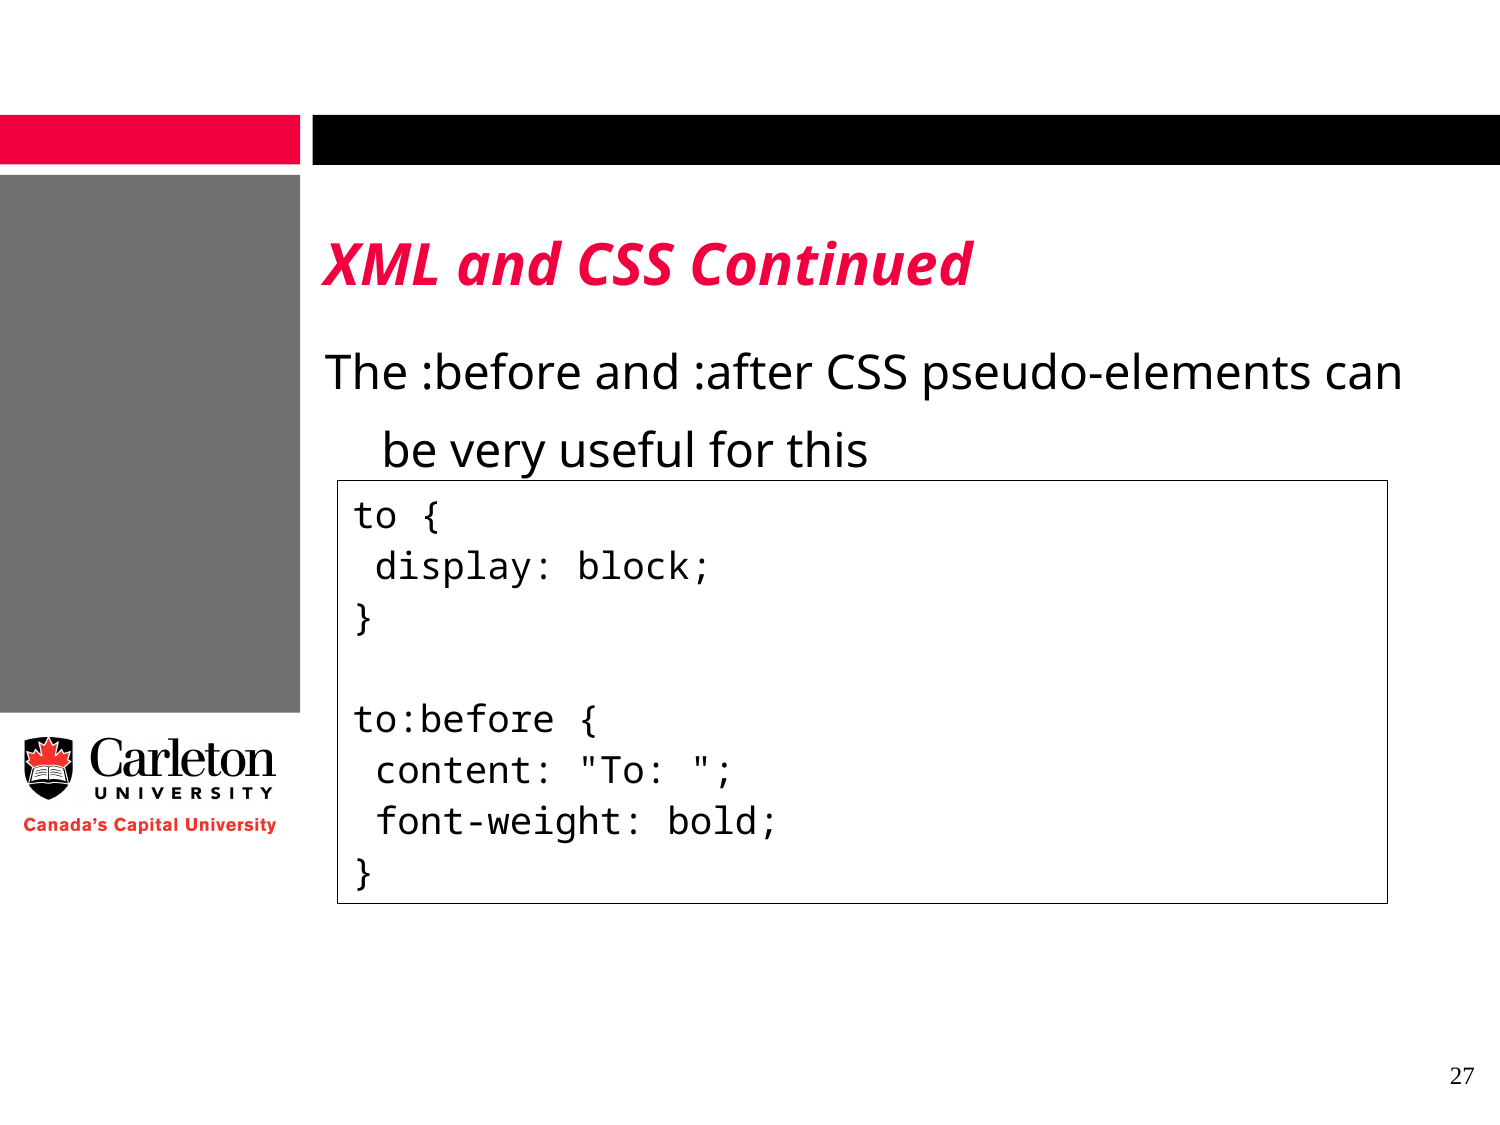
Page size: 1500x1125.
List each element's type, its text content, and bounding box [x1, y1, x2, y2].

title XML and CSS Continued [324, 194, 1450, 324]
picture [24, 737, 276, 834]
list The :before and :after CSS pseudo-elements can be very useful for this [324, 324, 1450, 1036]
text_box to { display: block; } to:before { content: "To: "; font-weight: bold; } [337, 480, 1388, 901]
